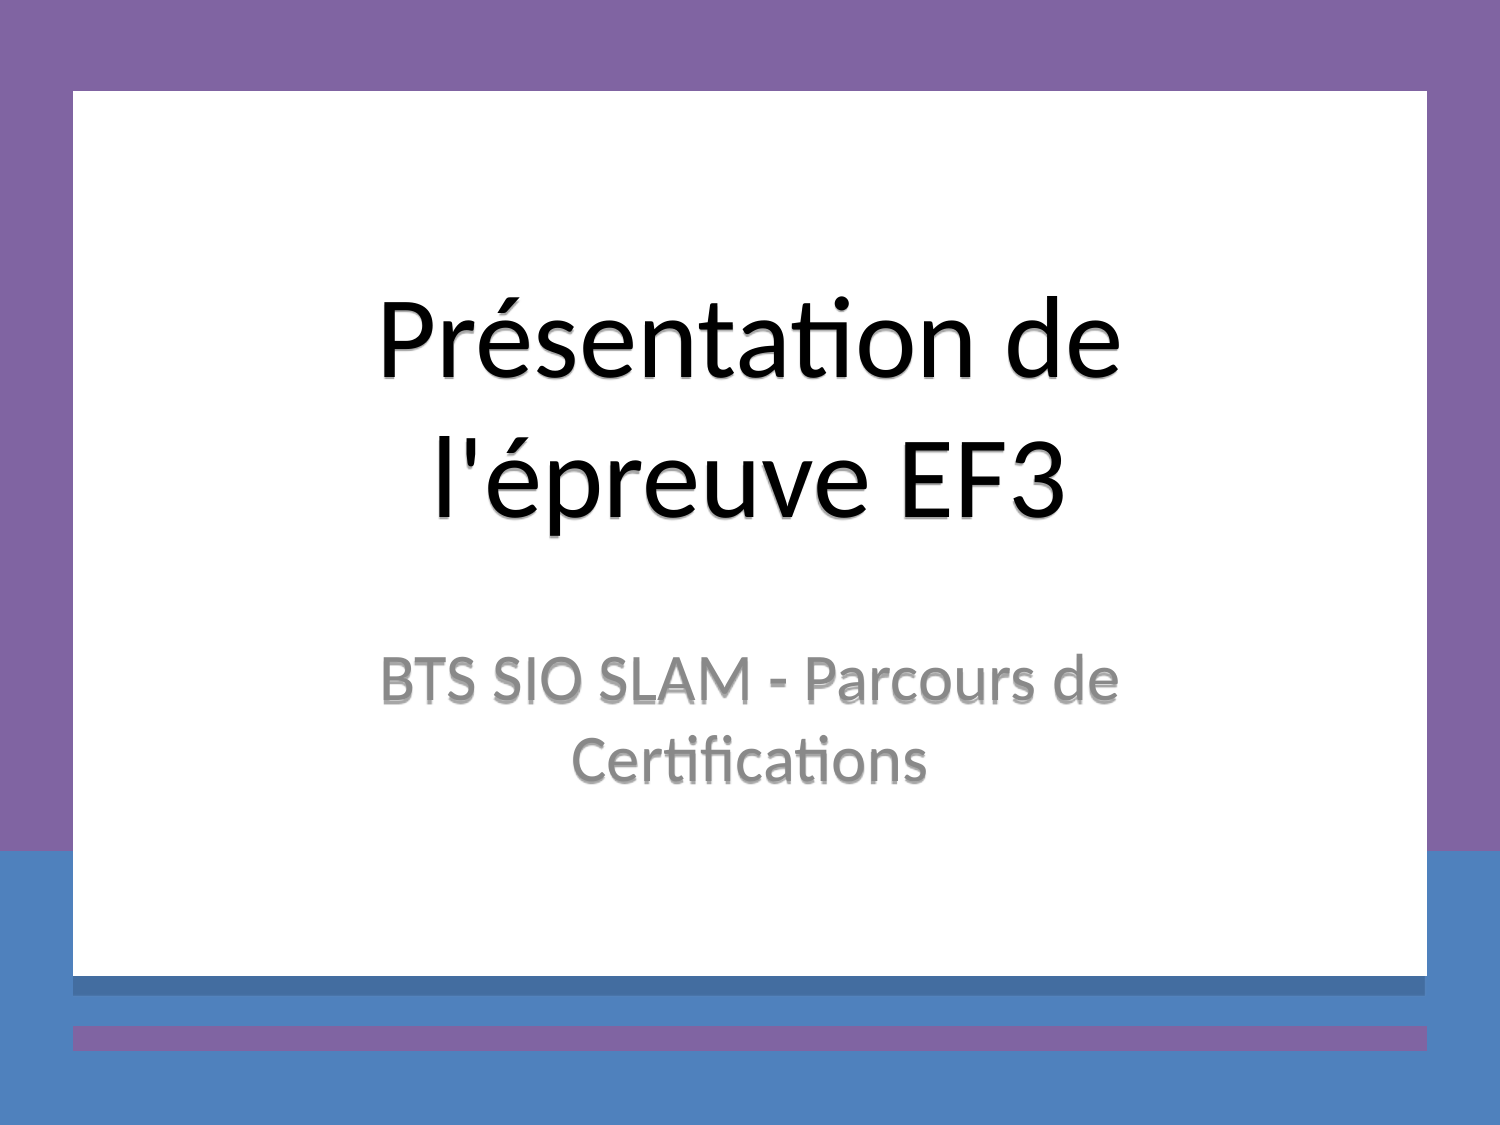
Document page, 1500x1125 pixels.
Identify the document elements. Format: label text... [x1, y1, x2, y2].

text_box [0, 0, 1500, 1125]
title Présentation de l'épreuve EF3 [187, 204, 1313, 597]
subtitle BTS SIO SLAM - Parcours de Certifications [187, 626, 1313, 884]
